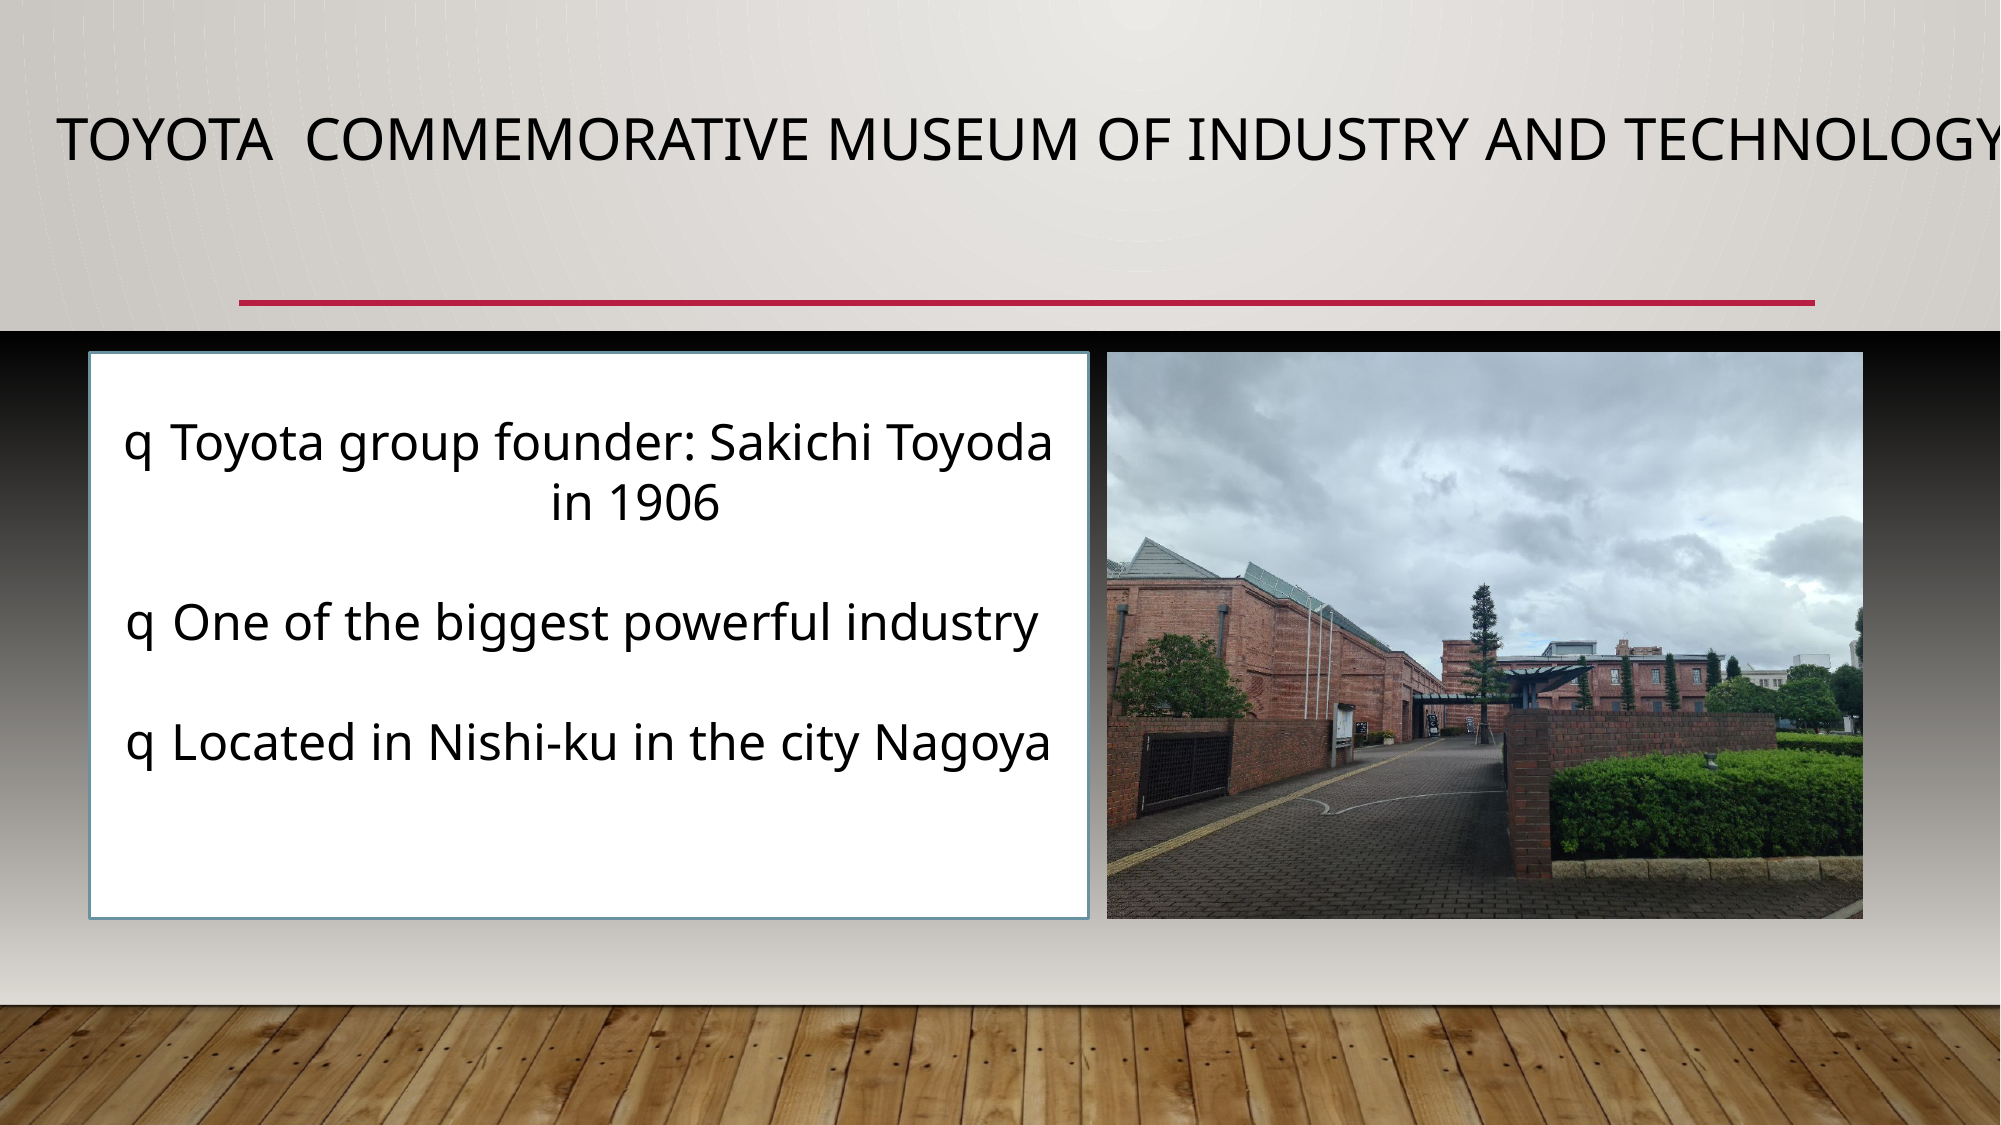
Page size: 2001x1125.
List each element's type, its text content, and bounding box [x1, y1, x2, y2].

title Toyota commemorative museum of industry and technology [41, 102, 2000, 276]
text_box Toyota group founder: Sakichi Toyoda in 1906 One of the biggest powerful industry Located in Nishi-ku in the city Nagoya [90, 353, 1089, 919]
picture [1107, 352, 1863, 919]
